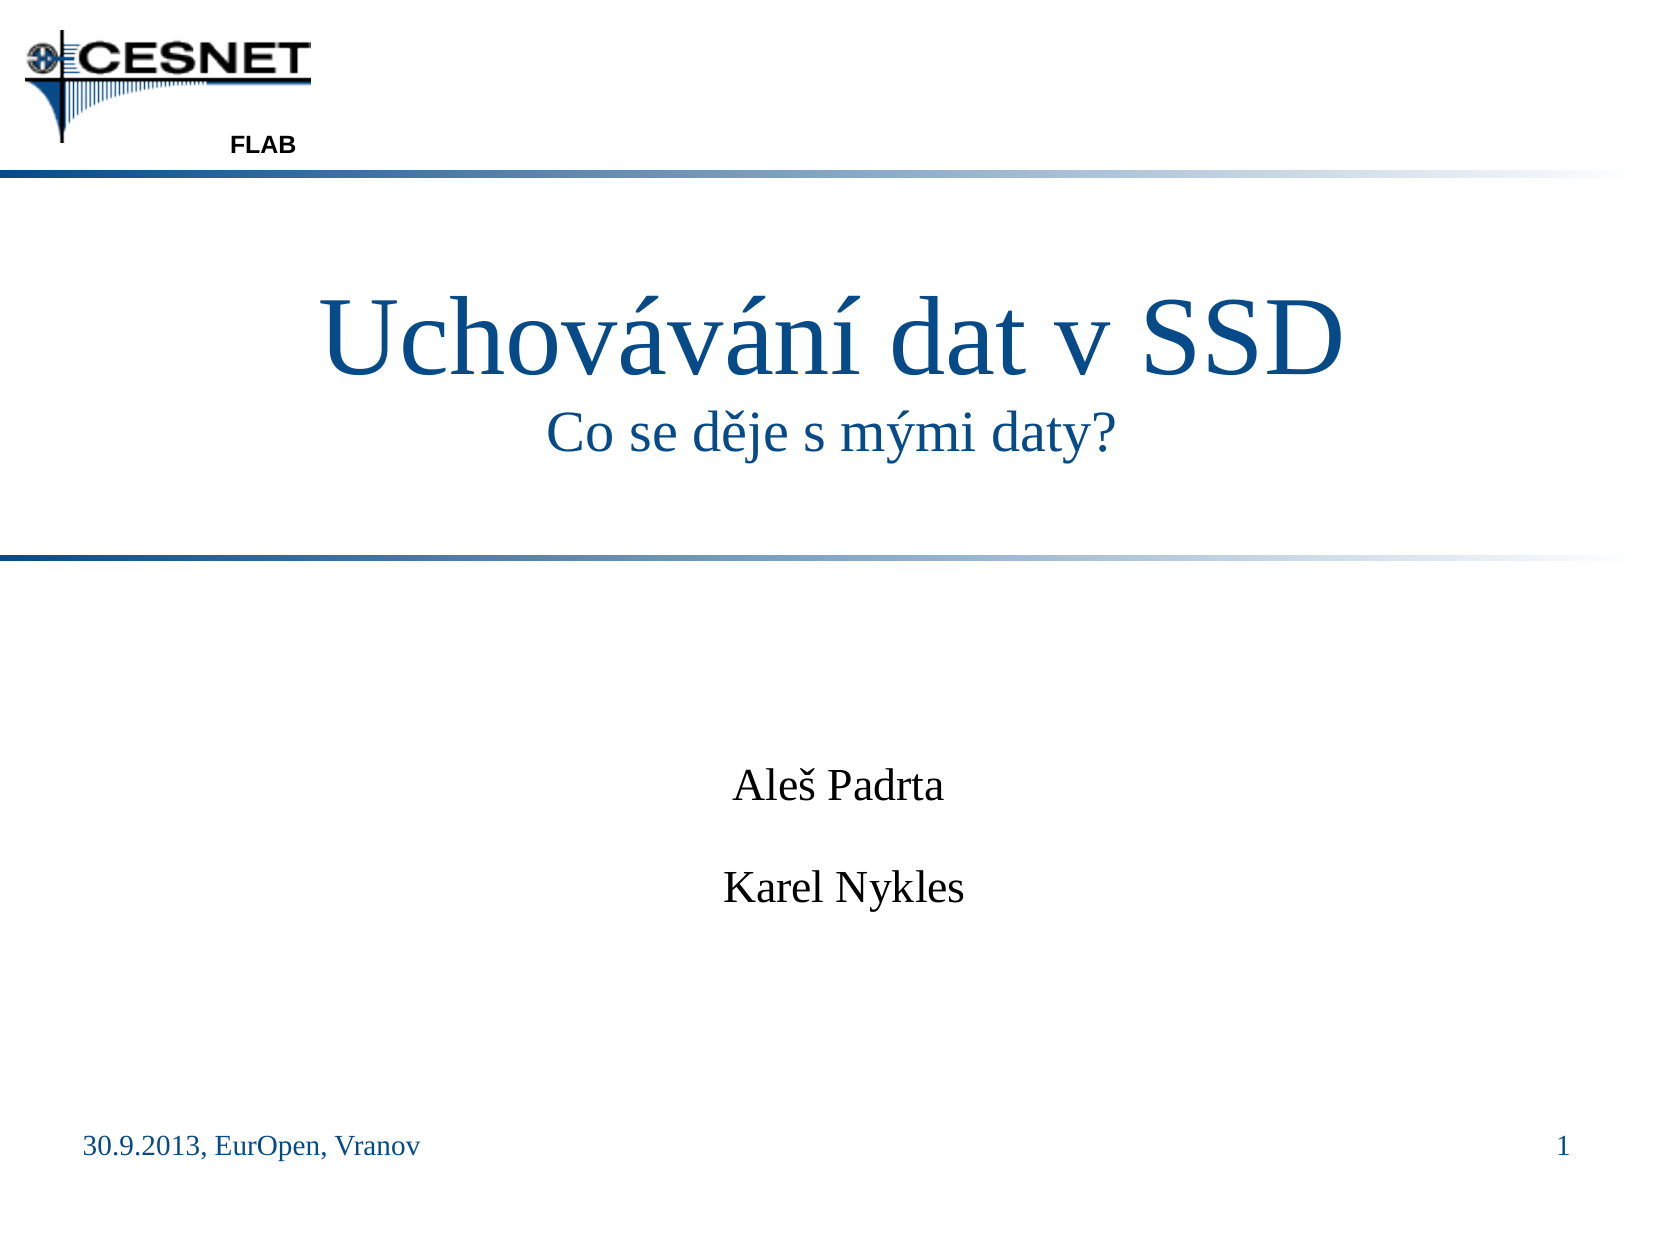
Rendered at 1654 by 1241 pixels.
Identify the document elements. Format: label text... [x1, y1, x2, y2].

title Uchovávání dat v SSD Co se děje s mými daty? [88, 211, 1577, 527]
text_box [0, 555, 1635, 561]
picture [25, 30, 311, 143]
subtitle Aleš Padrta Karel Nykles [82, 679, 1571, 1044]
